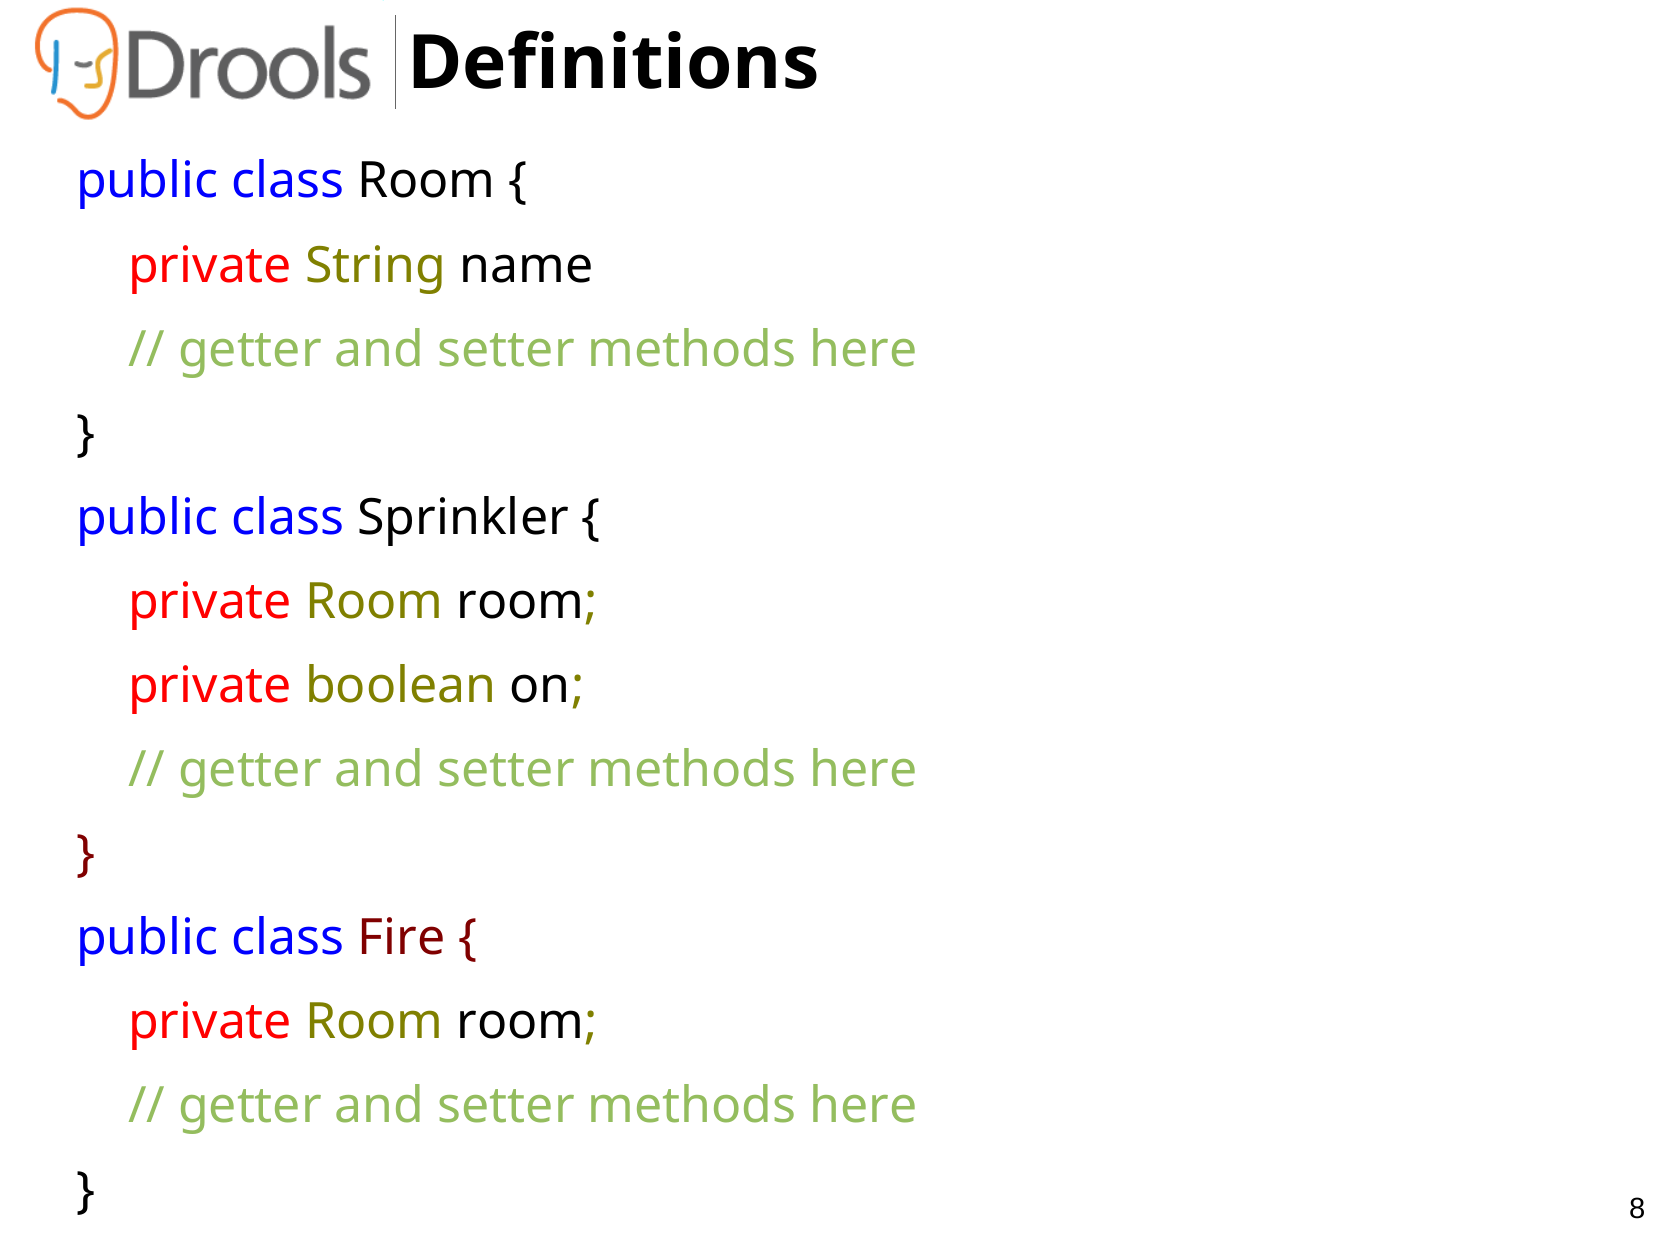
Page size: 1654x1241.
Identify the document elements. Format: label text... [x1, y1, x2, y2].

list public class Room { private String name // getter and setter methods here } public class Sprinkler { private Room room; private boolean on; // getter and setter methods here } public class Fire { private Room room; // getter and setter methods here } public class Alarm { } [76, 144, 1584, 1241]
picture [29, 0, 384, 126]
title Definitions [407, 6, 1618, 113]
